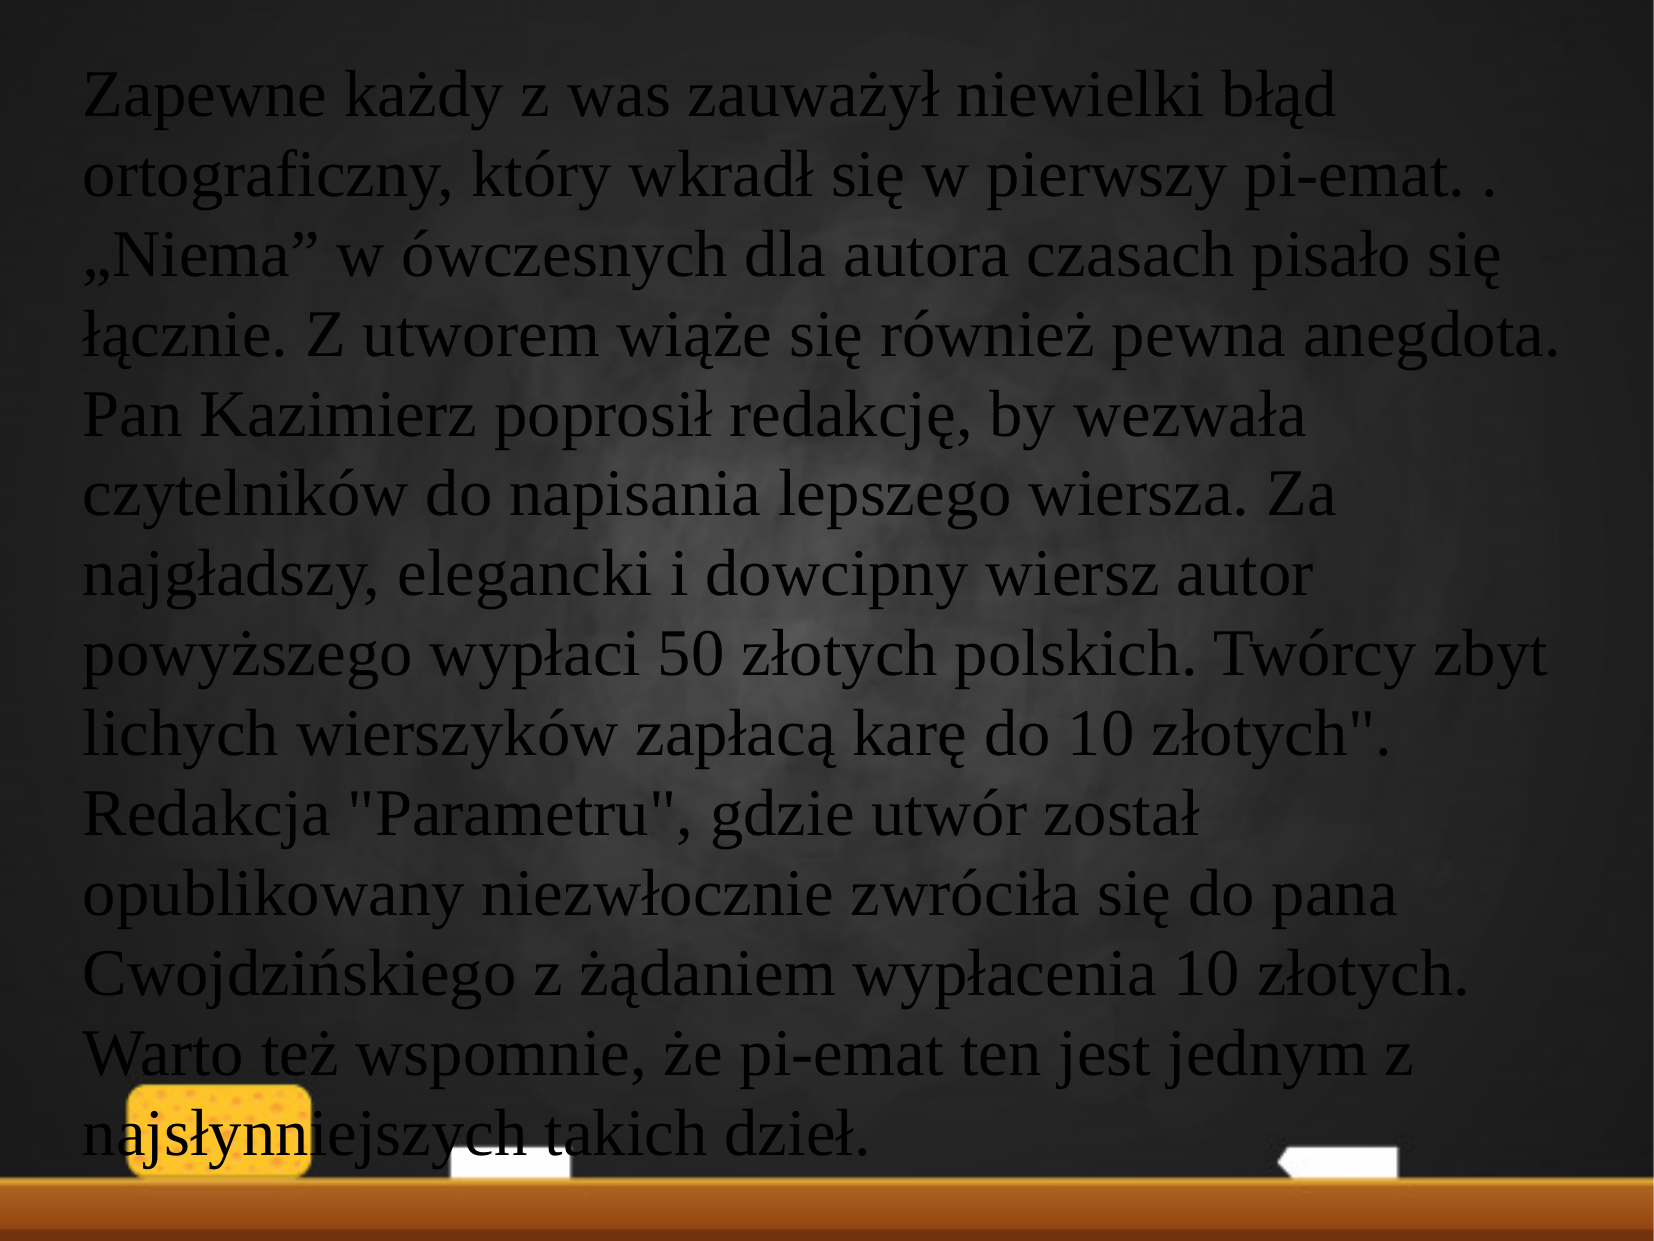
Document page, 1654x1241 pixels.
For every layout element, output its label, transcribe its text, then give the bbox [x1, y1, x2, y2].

subtitle Zapewne każdy z was zauważył niewielki błąd ortograficzny, który wkradł się w pierwszy pi-emat. . „Niema” w ówczesnych dla autora czasach pisało się łącznie. Z utworem wiąże się również pewna anegdota. Pan Kazimierz poprosił redakcję, by wezwała czytelników do napisania lepszego wiersza. Za najgładszy, elegancki i dowcipny wiersz autor powyższego wypłaci 50 złotych polskich. Twórcy zbyt lichych wierszyków zapłacą karę do 10 złotych". Redakcja "Parametru", gdzie utwór został opublikowany niezwłocznie zwróciła się do pana Cwojdzińskiego z żądaniem wypłacenia 10 złotych. Warto też wspomnie, że pi-emat ten jest jednym z najsłynniejszych takich dzieł. [82, 49, 1571, 1109]
